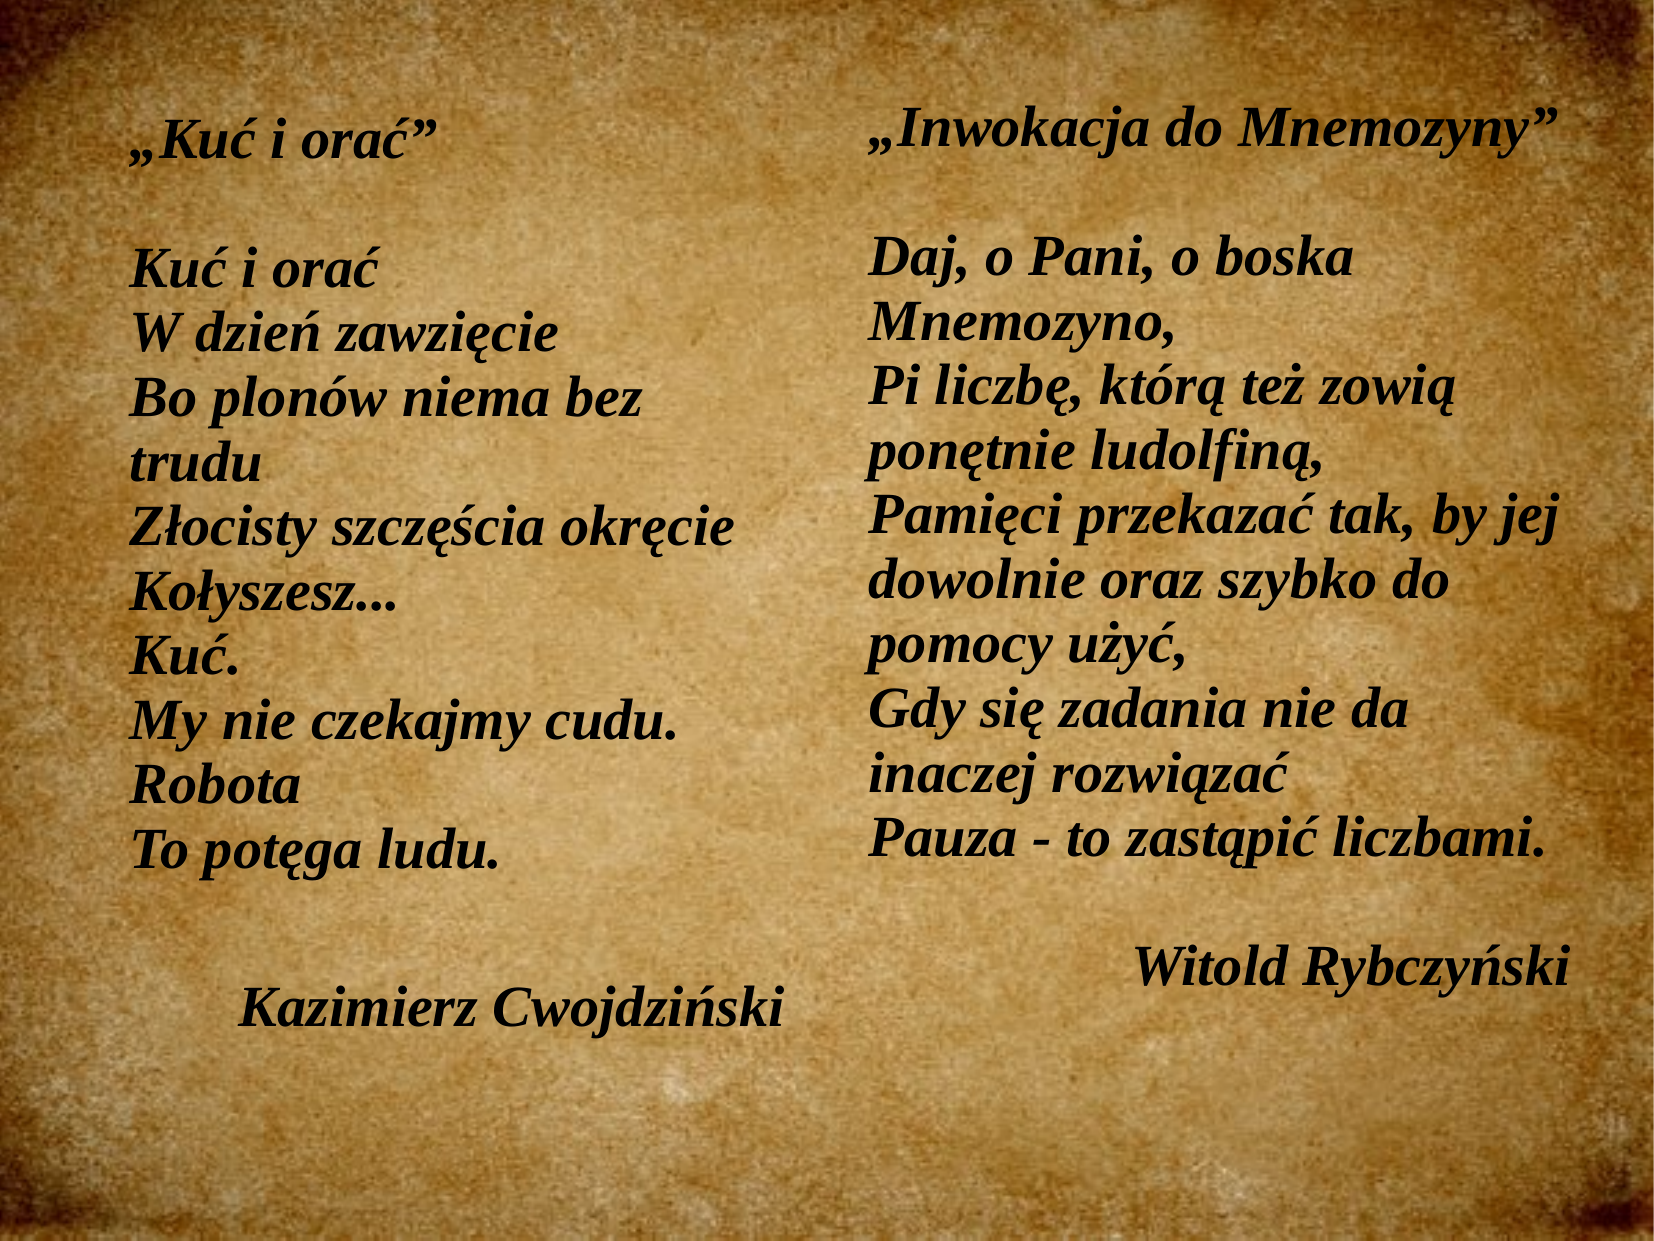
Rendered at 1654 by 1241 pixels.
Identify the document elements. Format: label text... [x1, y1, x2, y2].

list „Inwokacja do Mnemozyny” Daj, o Pani, o boska Mnemozyno, Pi liczbę, którą też zowią ponętnie ludolfiną, Pamięci przekazać tak, by jej dowolnie oraz szybko do pomocy użyć, Gdy się zadania nie da inaczej rozwiązać Pauza - to zastąpić liczbami. Witold Rybczyński [797, 94, 1571, 1229]
picture [0, 0, 1654, 1241]
list „Kuć i orać” Kuć i orać W dzień zawzięcie Bo plonów niema bez trudu Złocisty szczęścia okręcie Kołyszesz... Kuć. My nie czekajmy cudu. Robota To potęga ludu. Kazimierz Cwojdziński [59, 106, 786, 1156]
